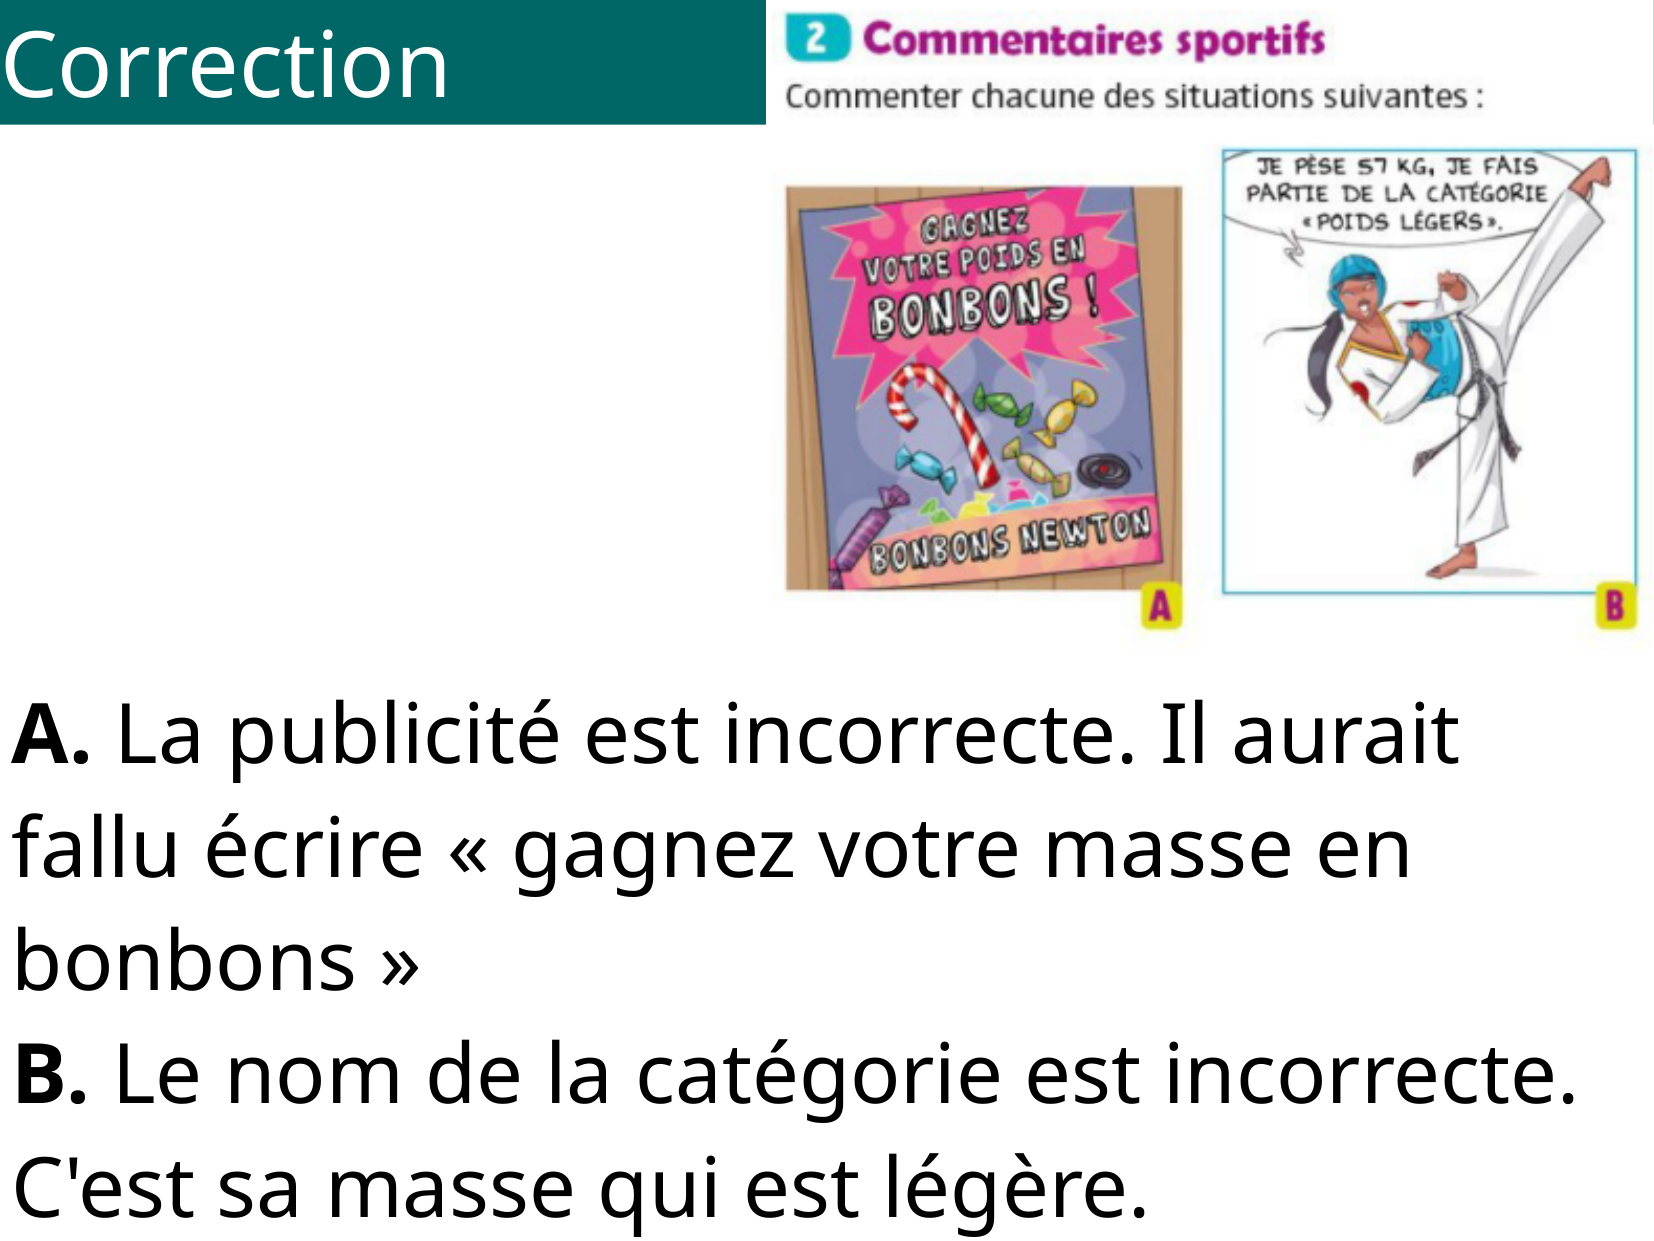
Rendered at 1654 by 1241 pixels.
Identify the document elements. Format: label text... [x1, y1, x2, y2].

picture [766, 0, 1654, 651]
title Correction [0, 10, 766, 114]
subtitle A. La publicité est incorrecte. Il aurait fallu écrire « gagnez votre masse en bonbons » B. Le nom de la catégorie est incorrecte. C'est sa masse qui est légère. [11, 129, 1642, 1229]
